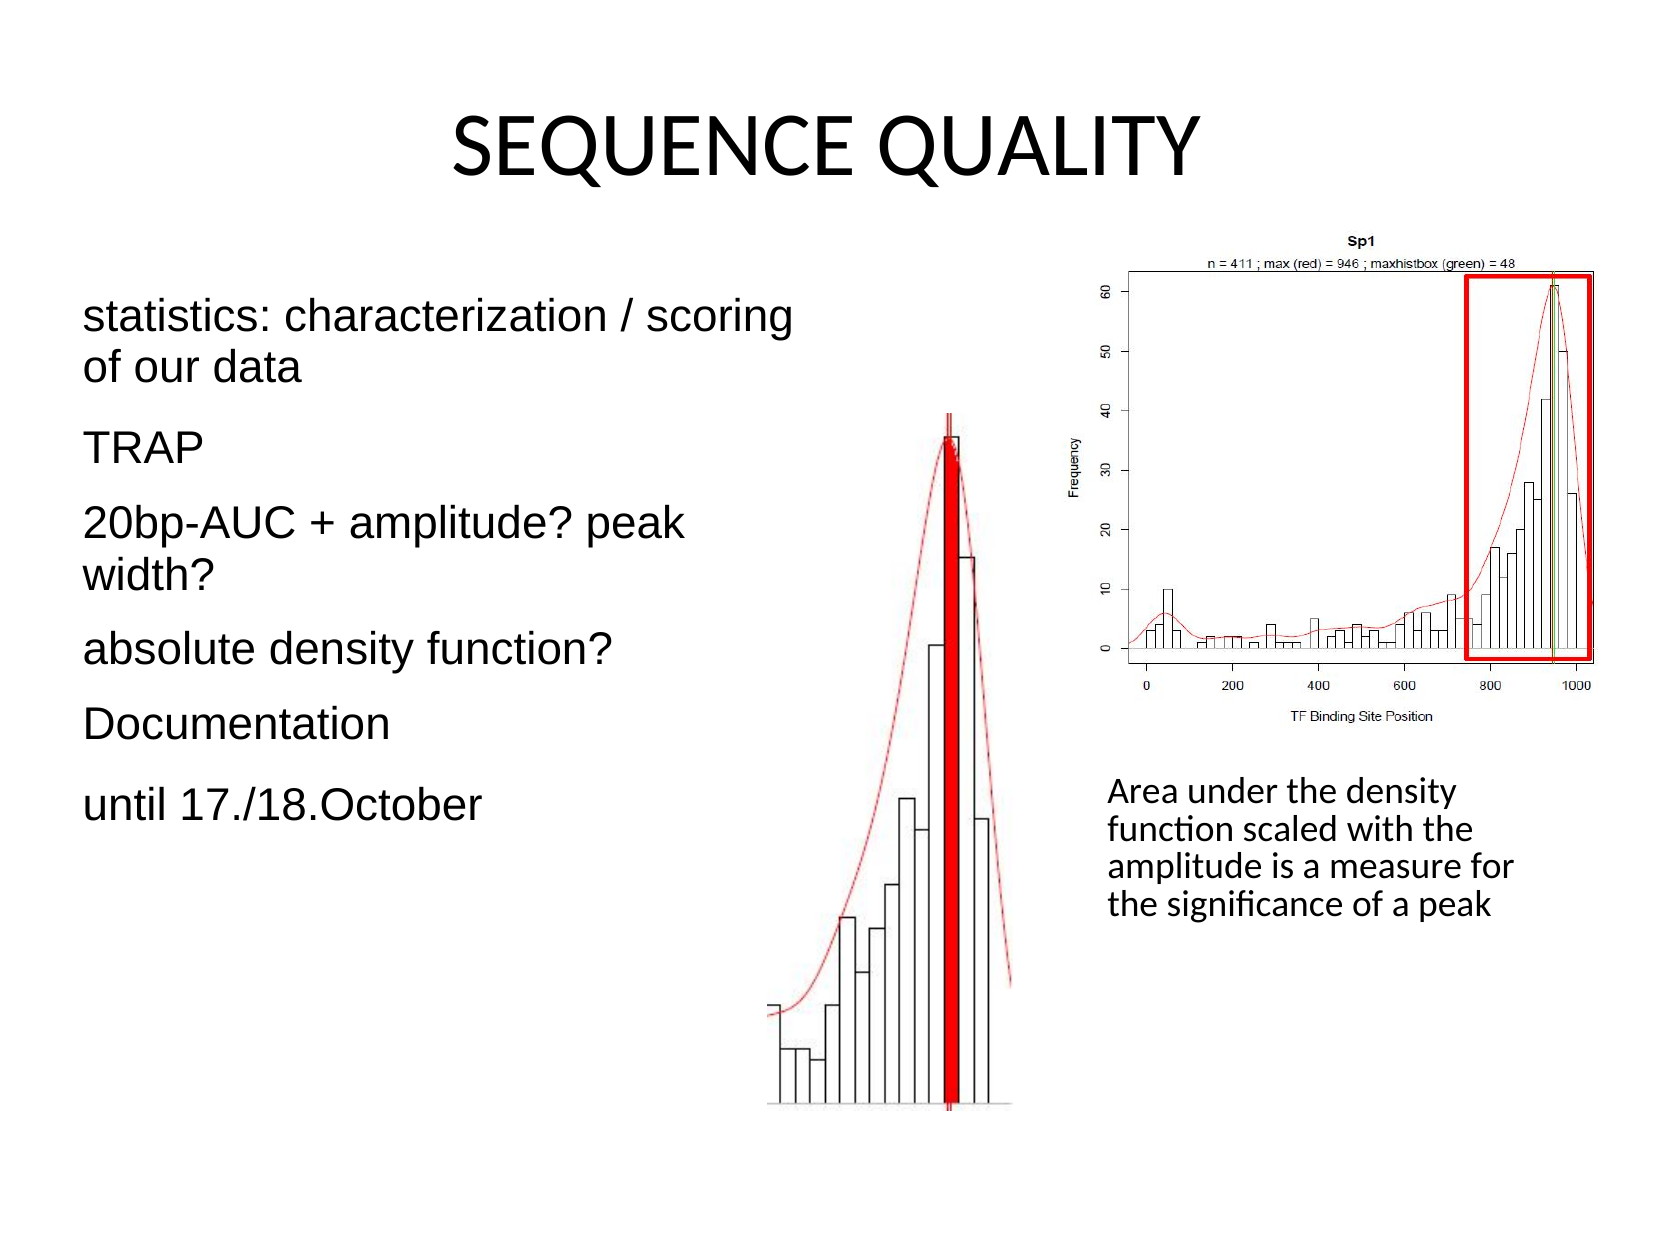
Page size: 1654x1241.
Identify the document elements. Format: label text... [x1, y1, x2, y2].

picture [1062, 209, 1625, 739]
text_box Area under the density function scaled with the amplitude is a measure for the significance of a peak [1092, 767, 1565, 1093]
picture [767, 413, 1013, 1111]
title SEQUENCE QUALITY [82, 49, 1571, 257]
list statistics: characterization / scoring of our data TRAP 20bp-AUC + amplitude? peak width? absolute density function? Documentation until 17./18.October [82, 290, 809, 1109]
